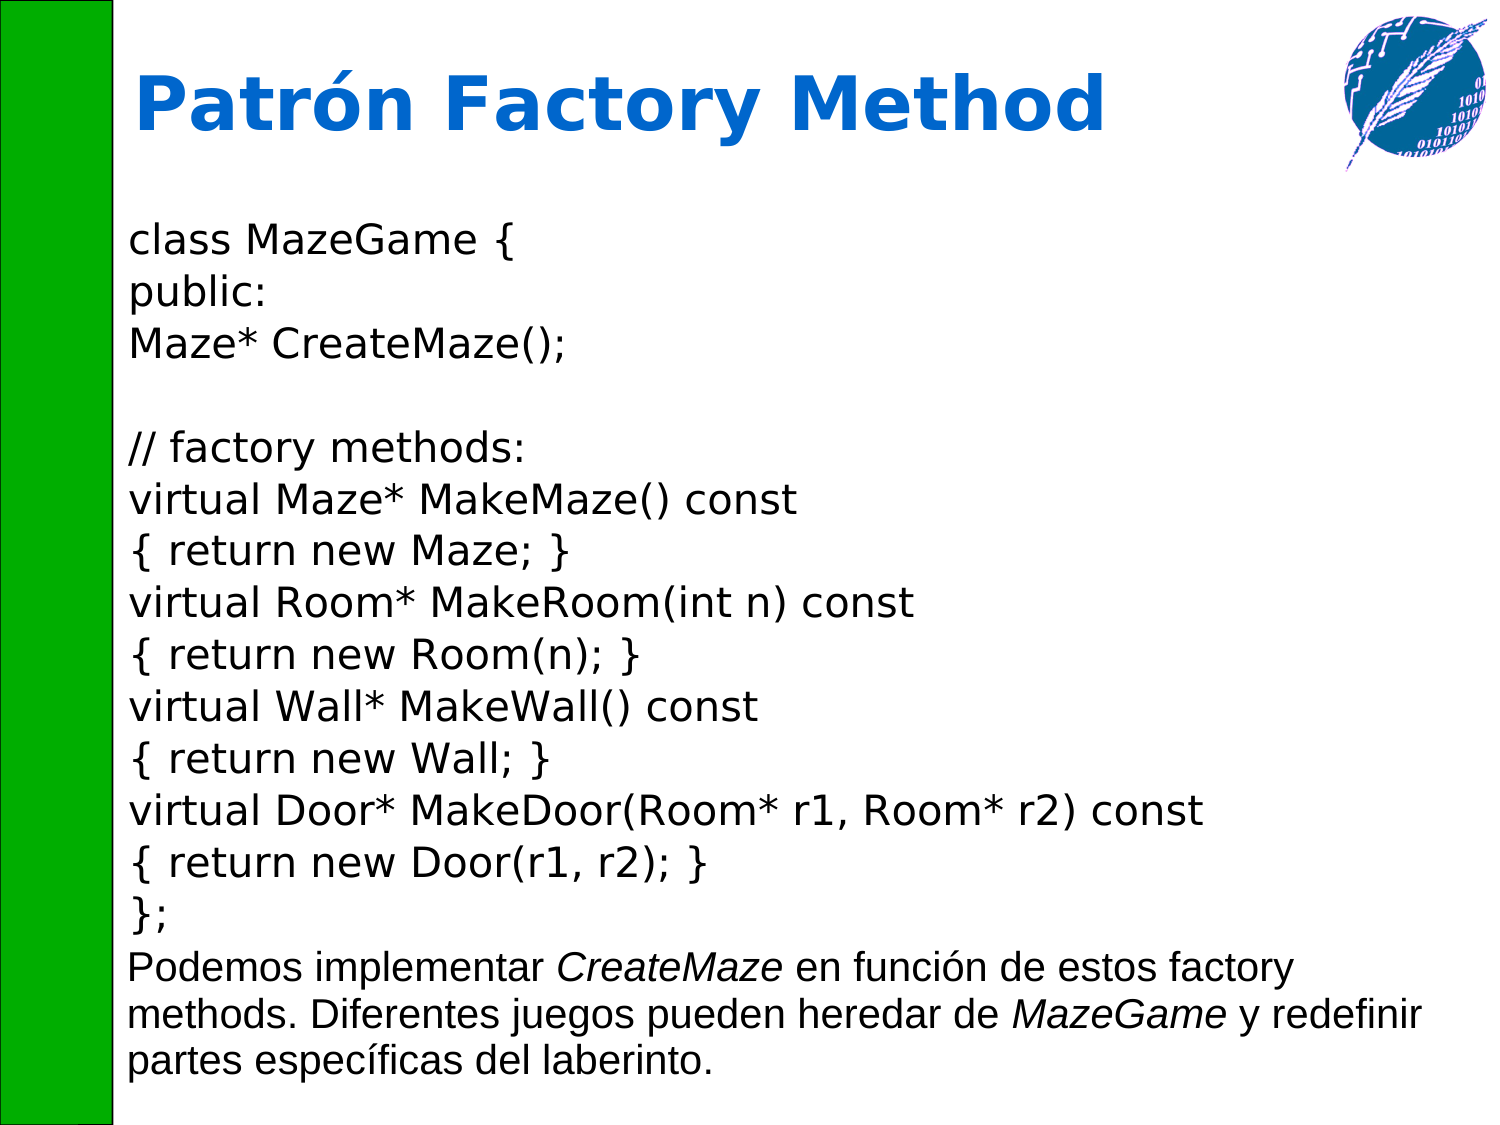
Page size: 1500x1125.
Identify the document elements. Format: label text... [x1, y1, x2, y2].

list class MazeGame { public: Maze* CreateMaze(); // factory methods: virtual Maze* MakeMaze() const { return new Maze; } virtual Room* MakeRoom(int n) const { return new Room(n); } virtual Wall* MakeWall() const { return new Wall; } virtual Door* MakeDoor(Room* r1, Room* r2) const { return new Door(r1, r2); } }; [128, 224, 1388, 960]
picture [1417, 140, 1425, 149]
picture [1341, 15, 1488, 172]
title Patrón Factory Method [118, 18, 1393, 206]
text_box Podemos implementar CreateMaze en función de estos factory methods. Diferentes juegos pueden heredar de MazeGame y redefinir partes específicas del laberinto. [112, 936, 1483, 1092]
